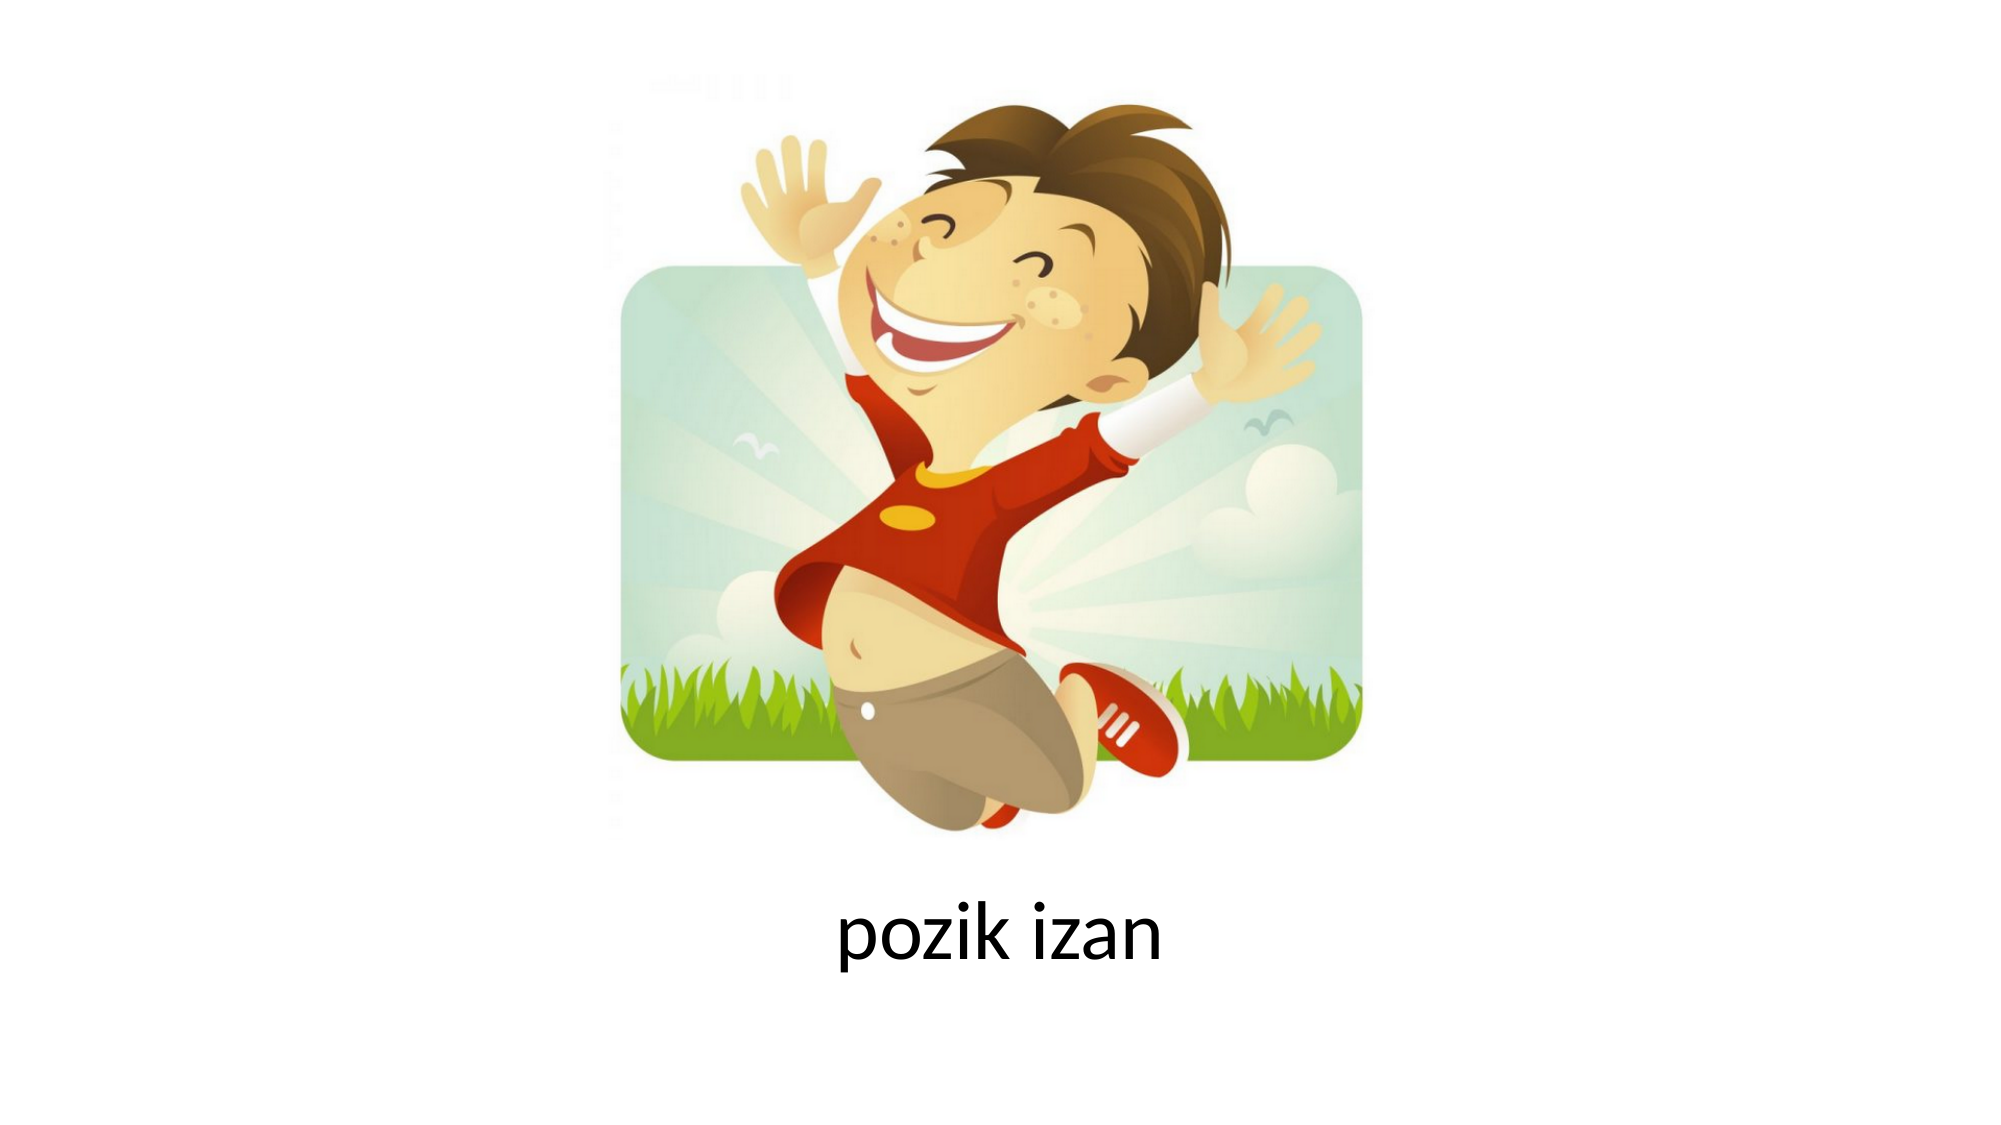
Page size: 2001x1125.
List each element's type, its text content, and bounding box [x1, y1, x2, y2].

text_box pozik izan [777, 868, 1223, 984]
picture [594, 58, 1406, 841]
